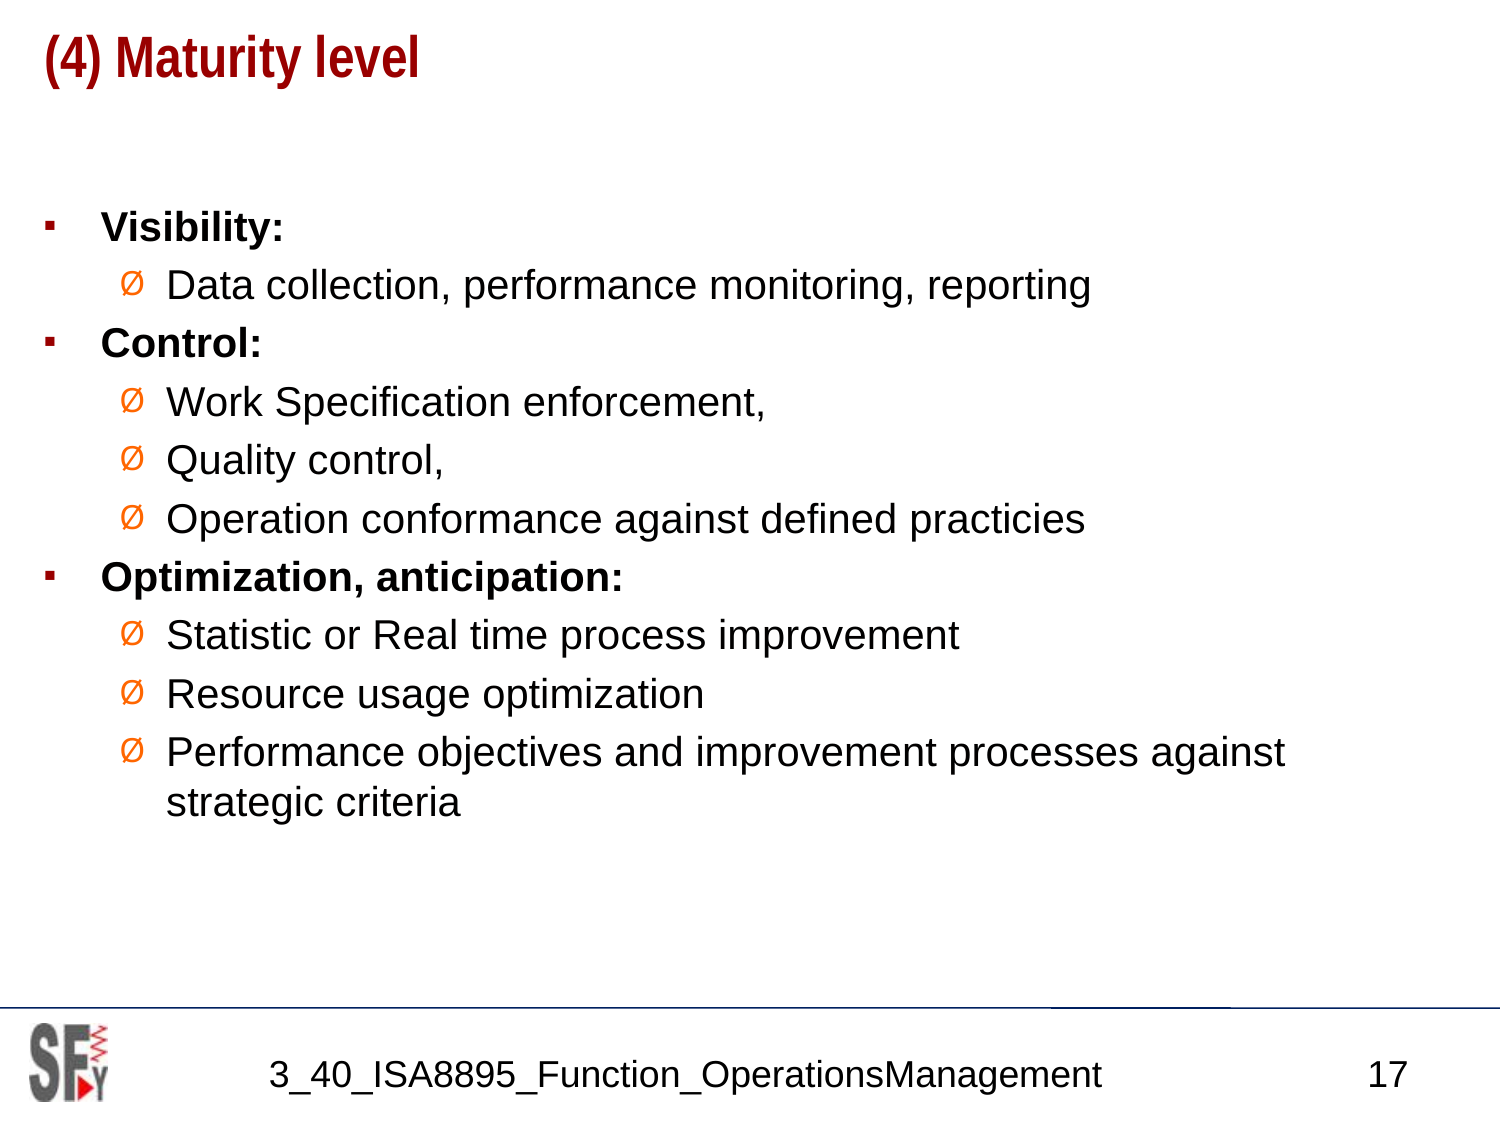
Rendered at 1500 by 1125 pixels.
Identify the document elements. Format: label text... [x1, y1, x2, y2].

slide_number <numéro> [1352, 1034, 1490, 1103]
footer 3_40_ISA8895_Function_OperationsManagement [253, 1034, 1336, 1103]
list Visibility: Data collection, performance monitoring, reporting Control: Work Specification enforcement, Quality control, Operation conformance against defined practicies Optimization, anticipation: Statistic or Real time process improvement Resource usage optimization Performance objectives and improvement processes against strategic criteria [29, 184, 1471, 988]
title (4) Maturity level [29, 12, 1471, 138]
picture [29, 1023, 108, 1102]
